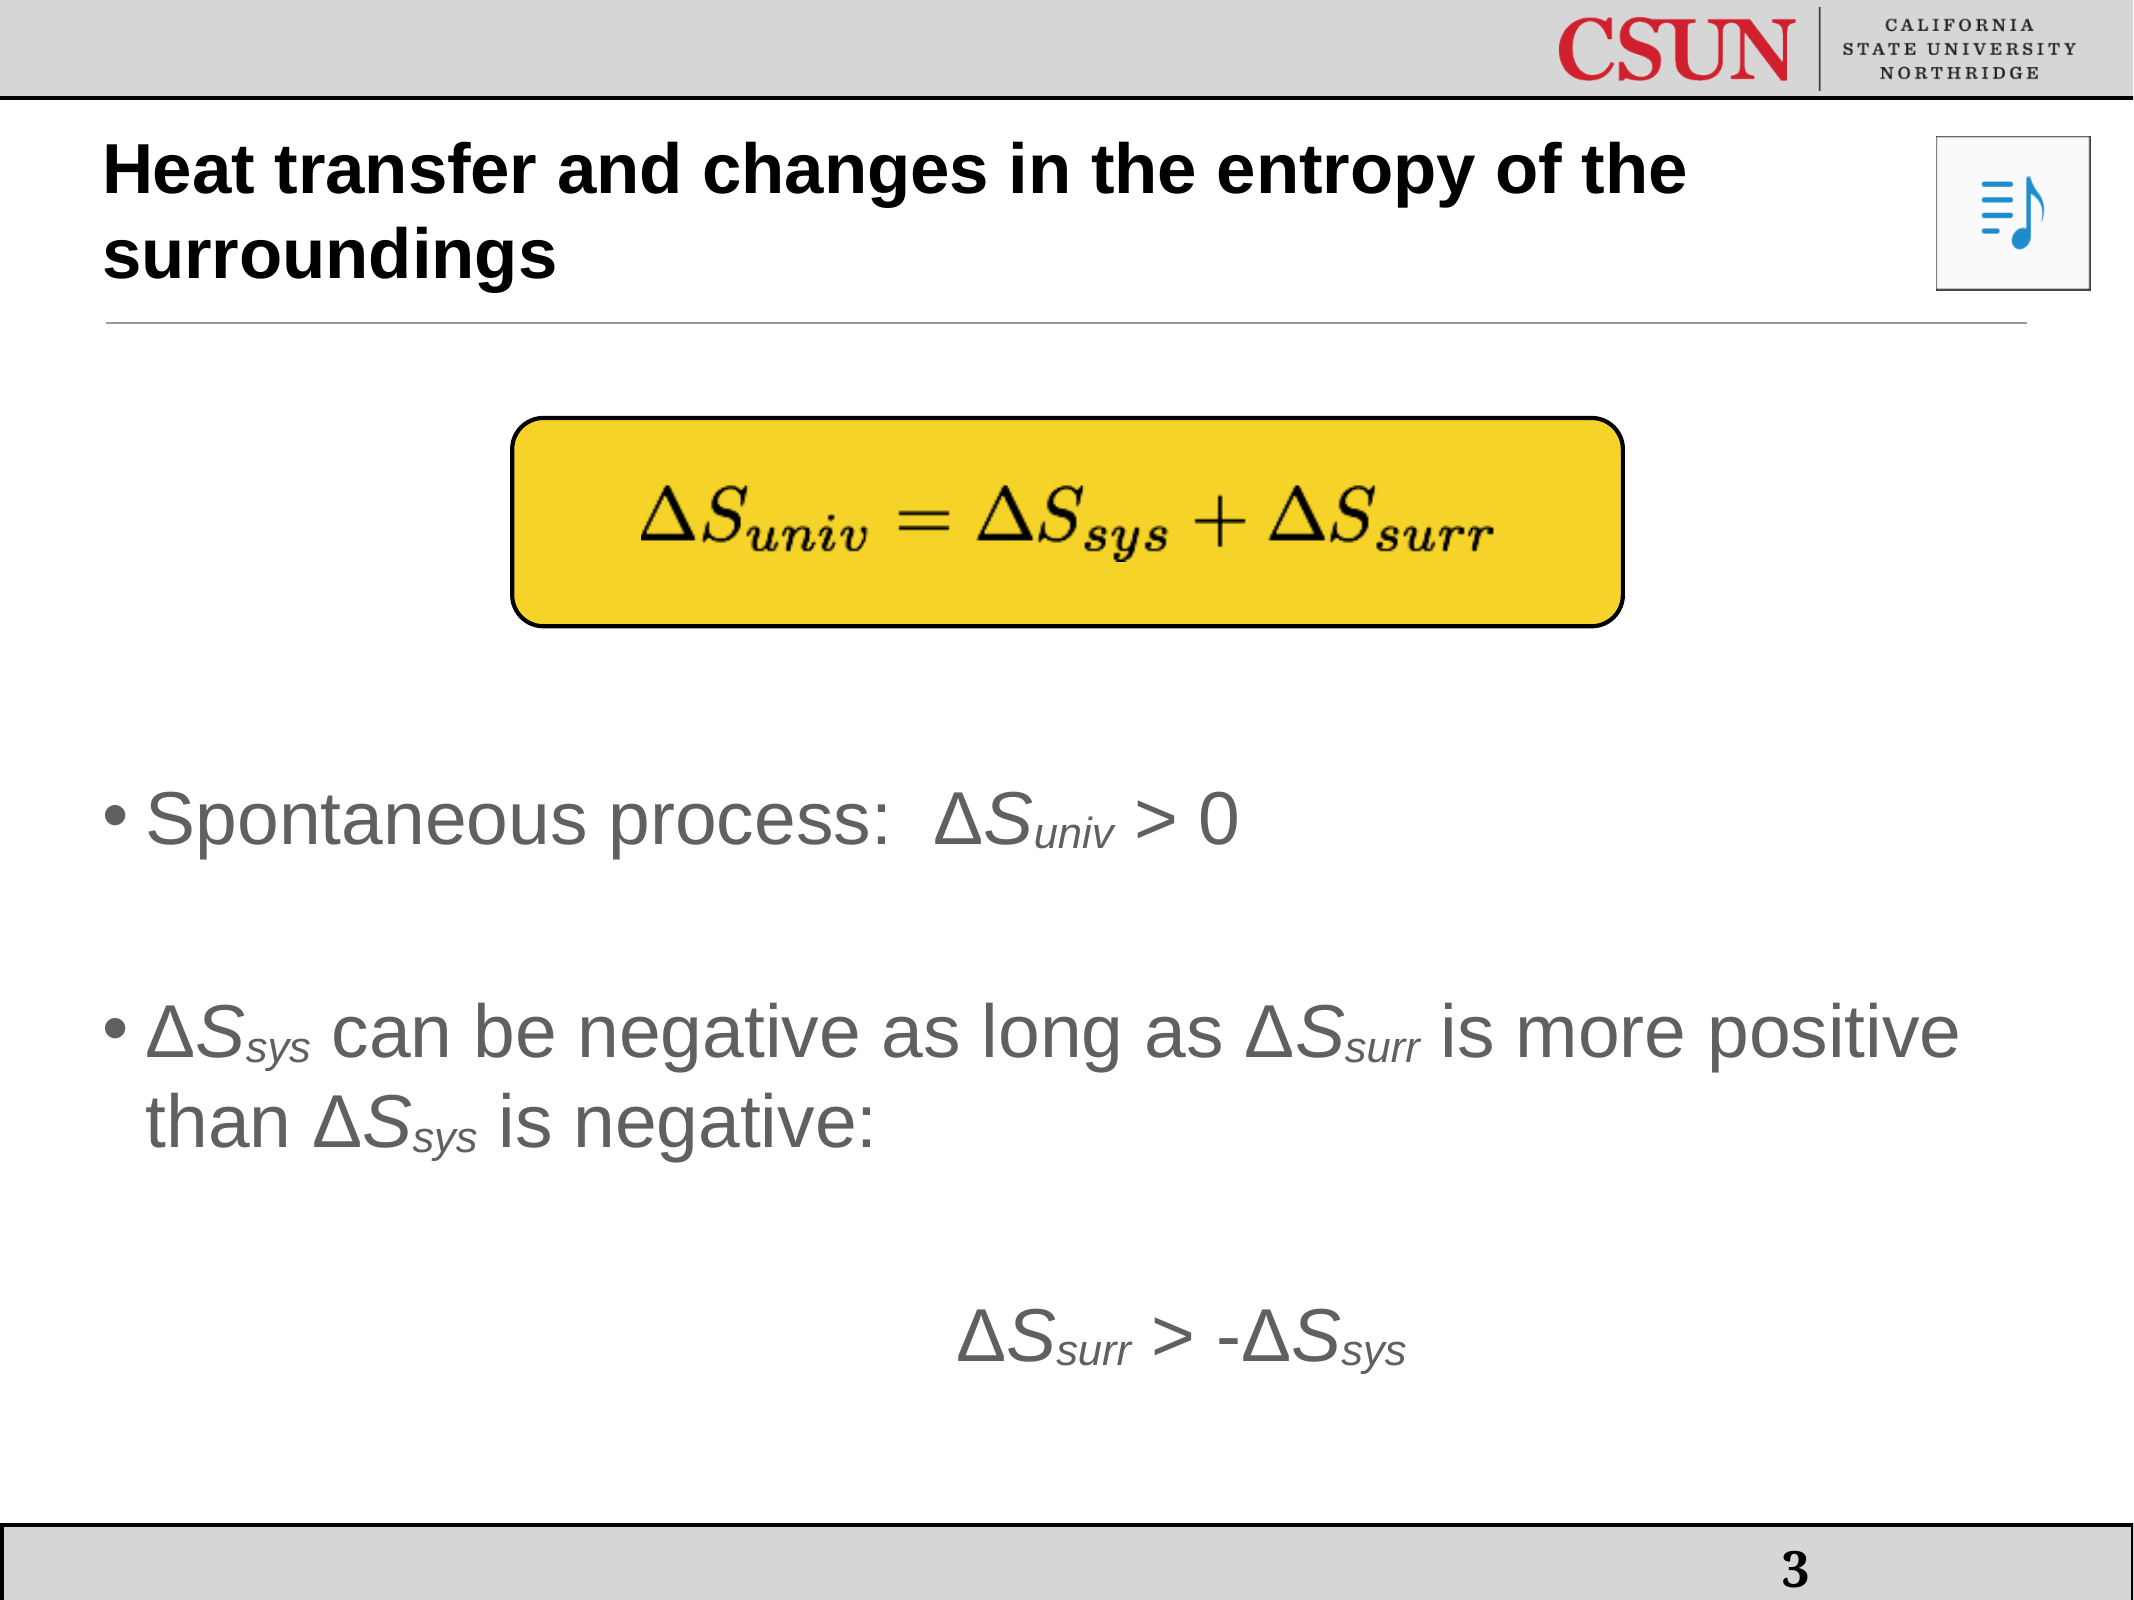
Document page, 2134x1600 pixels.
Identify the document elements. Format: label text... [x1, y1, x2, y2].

list Spontaneous process: ΔSuniv > 0 ΔSsys can be negative as long as ΔSsurr is more positive than ΔSsys is negative: ΔSsurr > -ΔSsys [93, 761, 2040, 1460]
title Heat transfer and changes in the entropy of the surroundings [93, 121, 2040, 302]
text_box [512, 417, 1623, 627]
text_box [1935, 135, 2092, 292]
picture [641, 484, 1496, 562]
picture [1559, 7, 2076, 91]
